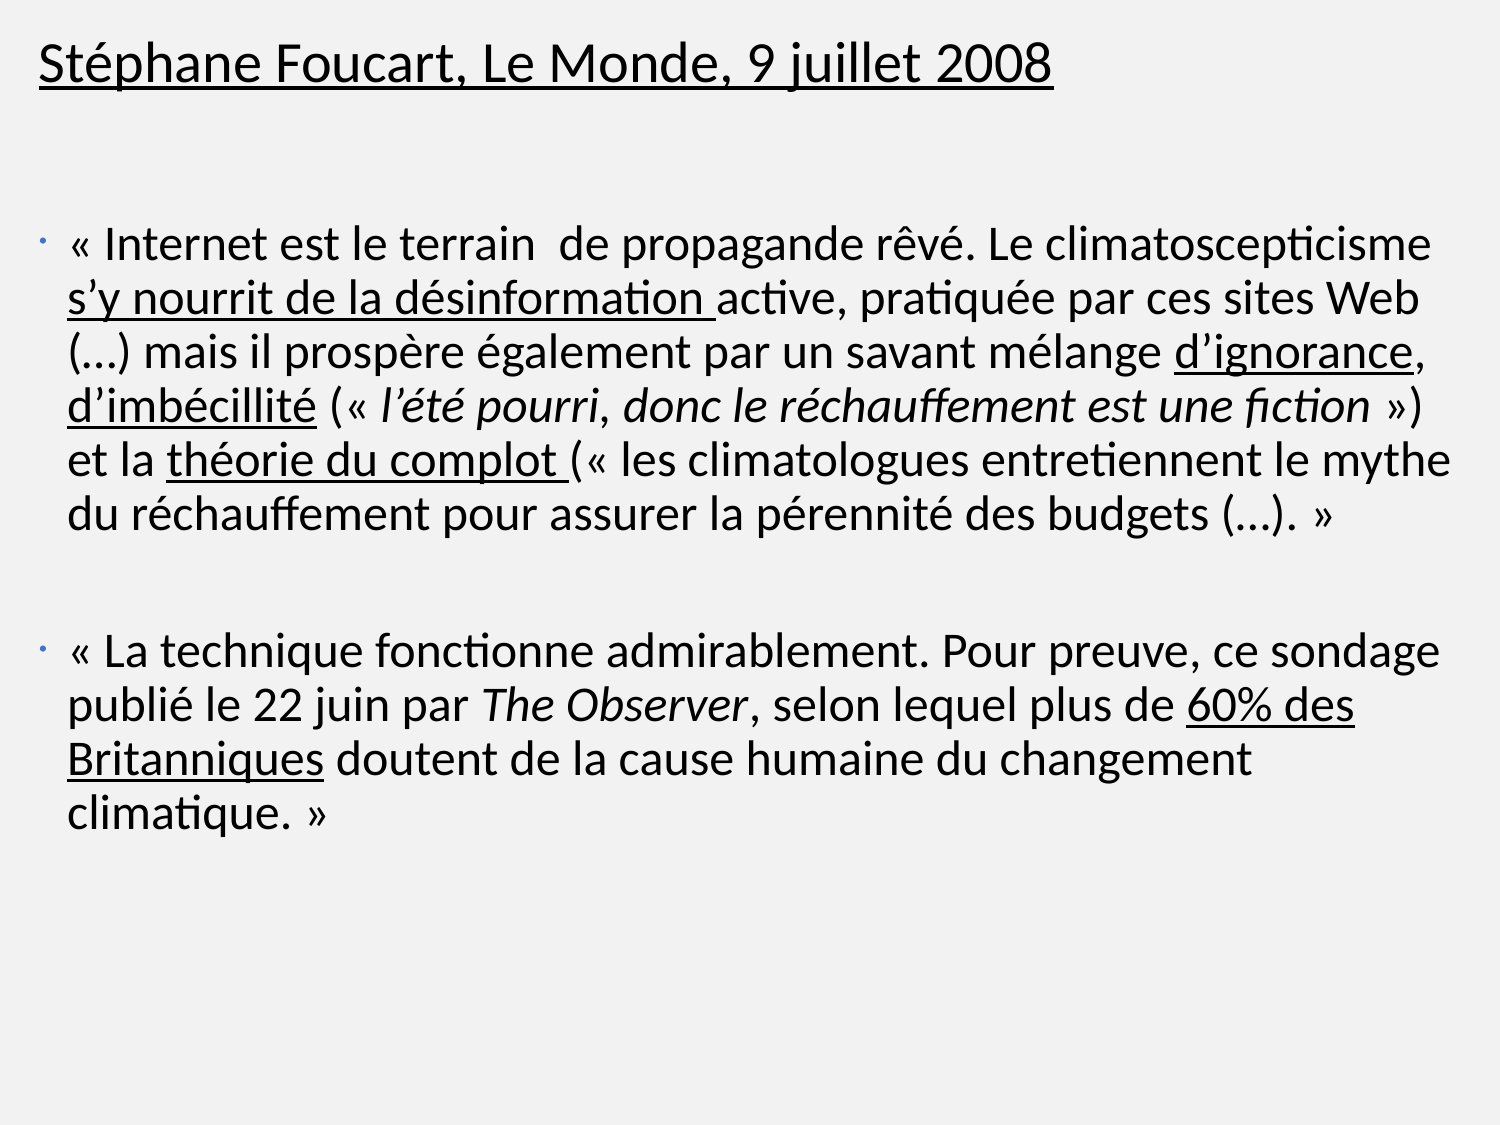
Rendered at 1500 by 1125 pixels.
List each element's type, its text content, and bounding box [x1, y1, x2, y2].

list Stéphane Foucart, Le Monde, 9 juillet 2008 « Internet est le terrain de propagande rêvé. Le climatoscepticisme s’y nourrit de la désinformation active, pratiquée par ces sites Web (…) mais il prospère également par un savant mélange d’ignorance, d’imbécillité (« l’été pourri, donc le réchauffement est une fiction ») et la théorie du complot (« les climatologues entretiennent le mythe du réchauffement pour assurer la pérennité des budgets (…). » « La technique fonctionne admirablement. Pour preuve, ce sondage publié le 22 juin par The Observer, selon lequel plus de 60% des Britanniques doutent de la cause humaine du changement climatique. » [24, 25, 1473, 997]
